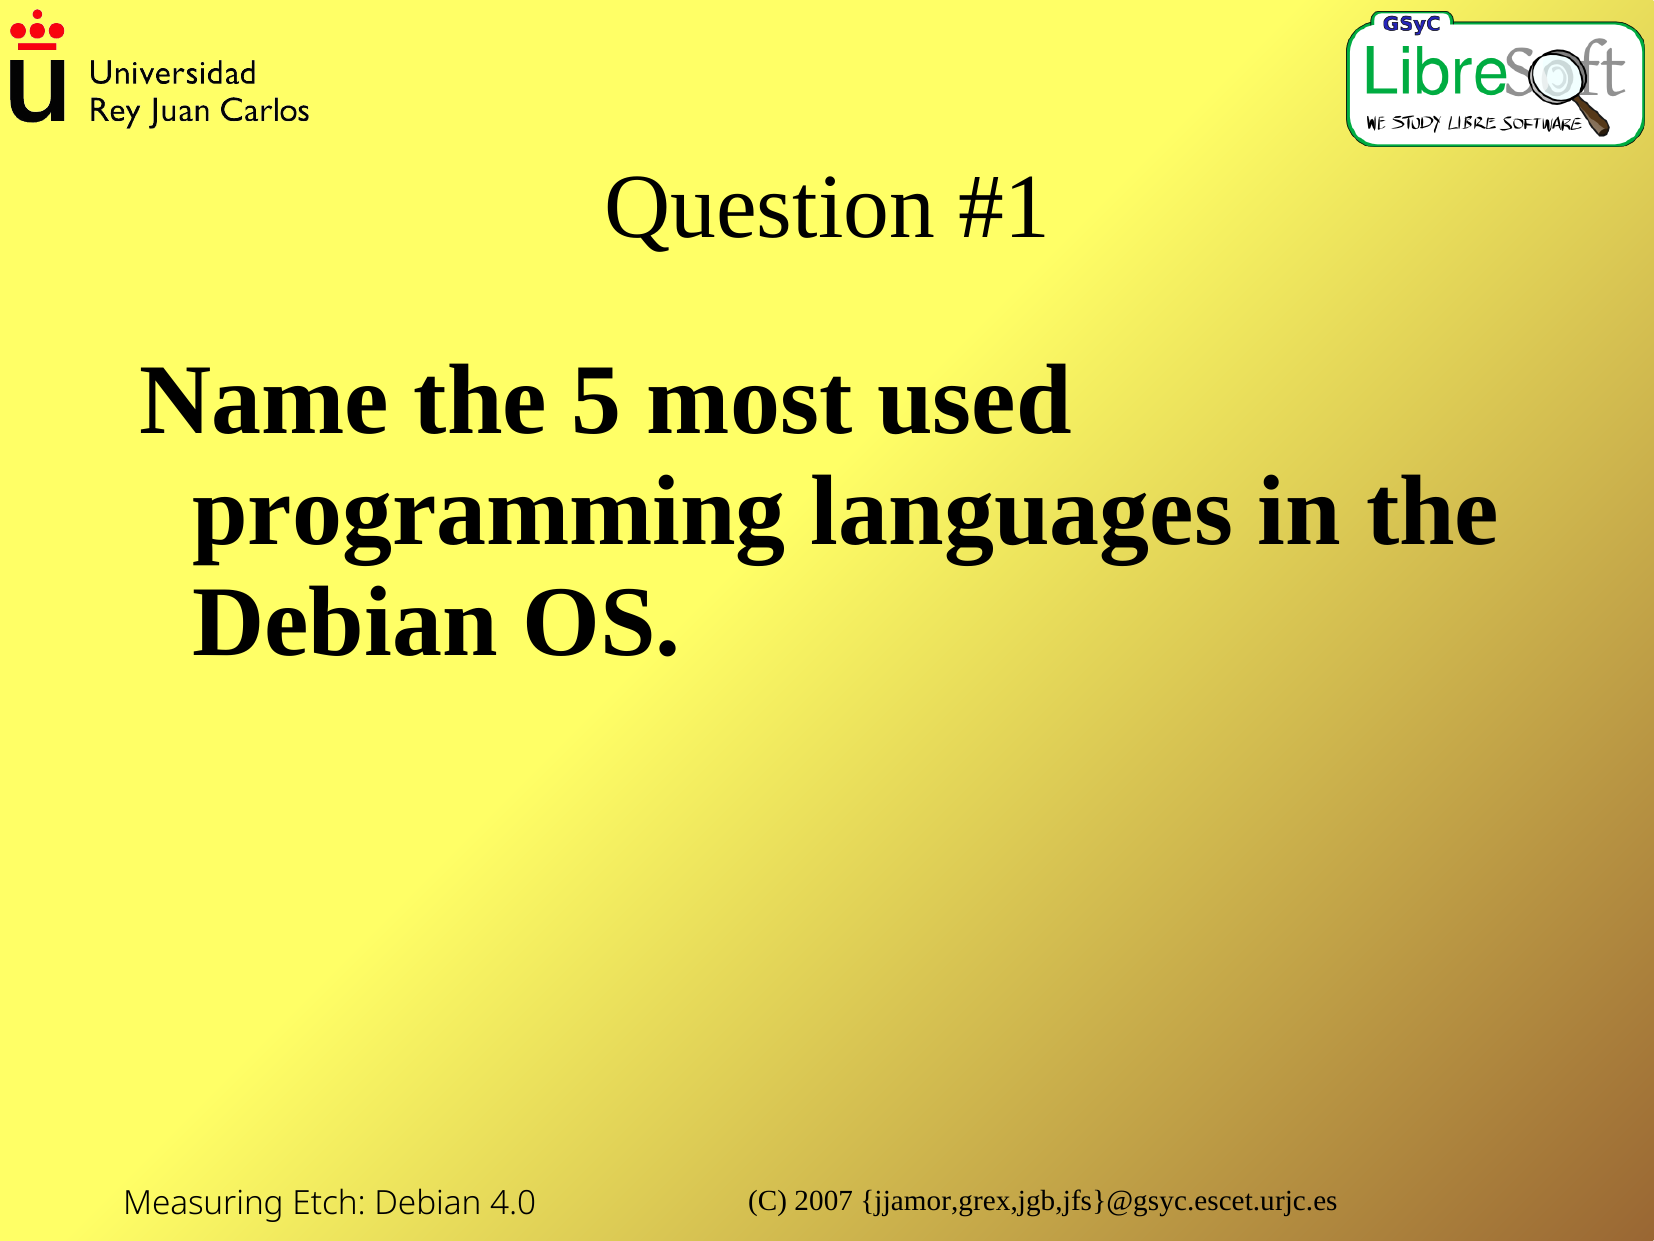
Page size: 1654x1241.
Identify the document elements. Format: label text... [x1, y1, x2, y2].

picture [10, 9, 309, 129]
title Question #1 [121, 102, 1534, 310]
list Name the 5 most used programming languages in the Debian OS. [121, 344, 1534, 1127]
picture [1346, 11, 1645, 147]
